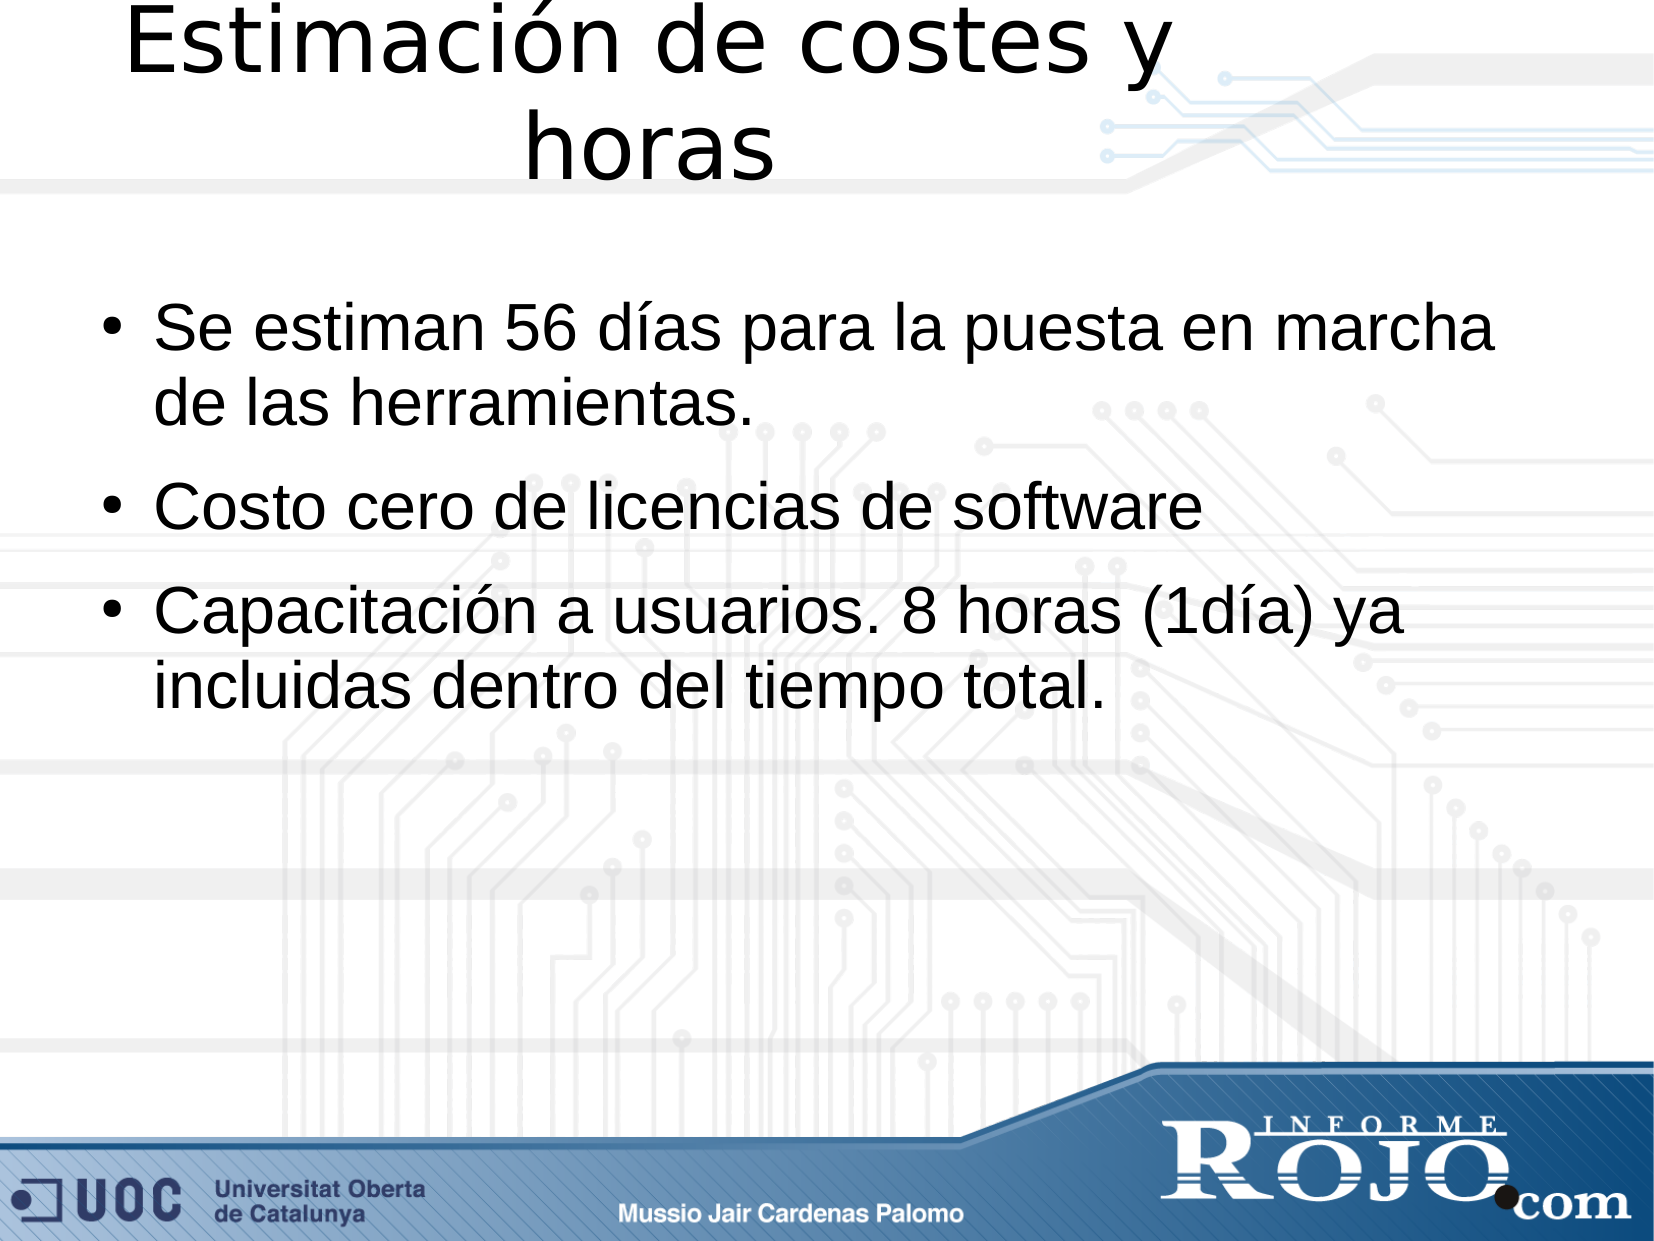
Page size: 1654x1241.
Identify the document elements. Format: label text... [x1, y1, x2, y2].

title Estimación de costes y horas [0, 0, 1300, 202]
list Se estiman 56 días para la puesta en marcha de las herramientas. Costo cero de licencias de software Capacitación a usuarios. 8 horas (1día) ya incluidas dentro del tiempo total. [82, 290, 1538, 1010]
picture [0, 0, 1654, 1241]
